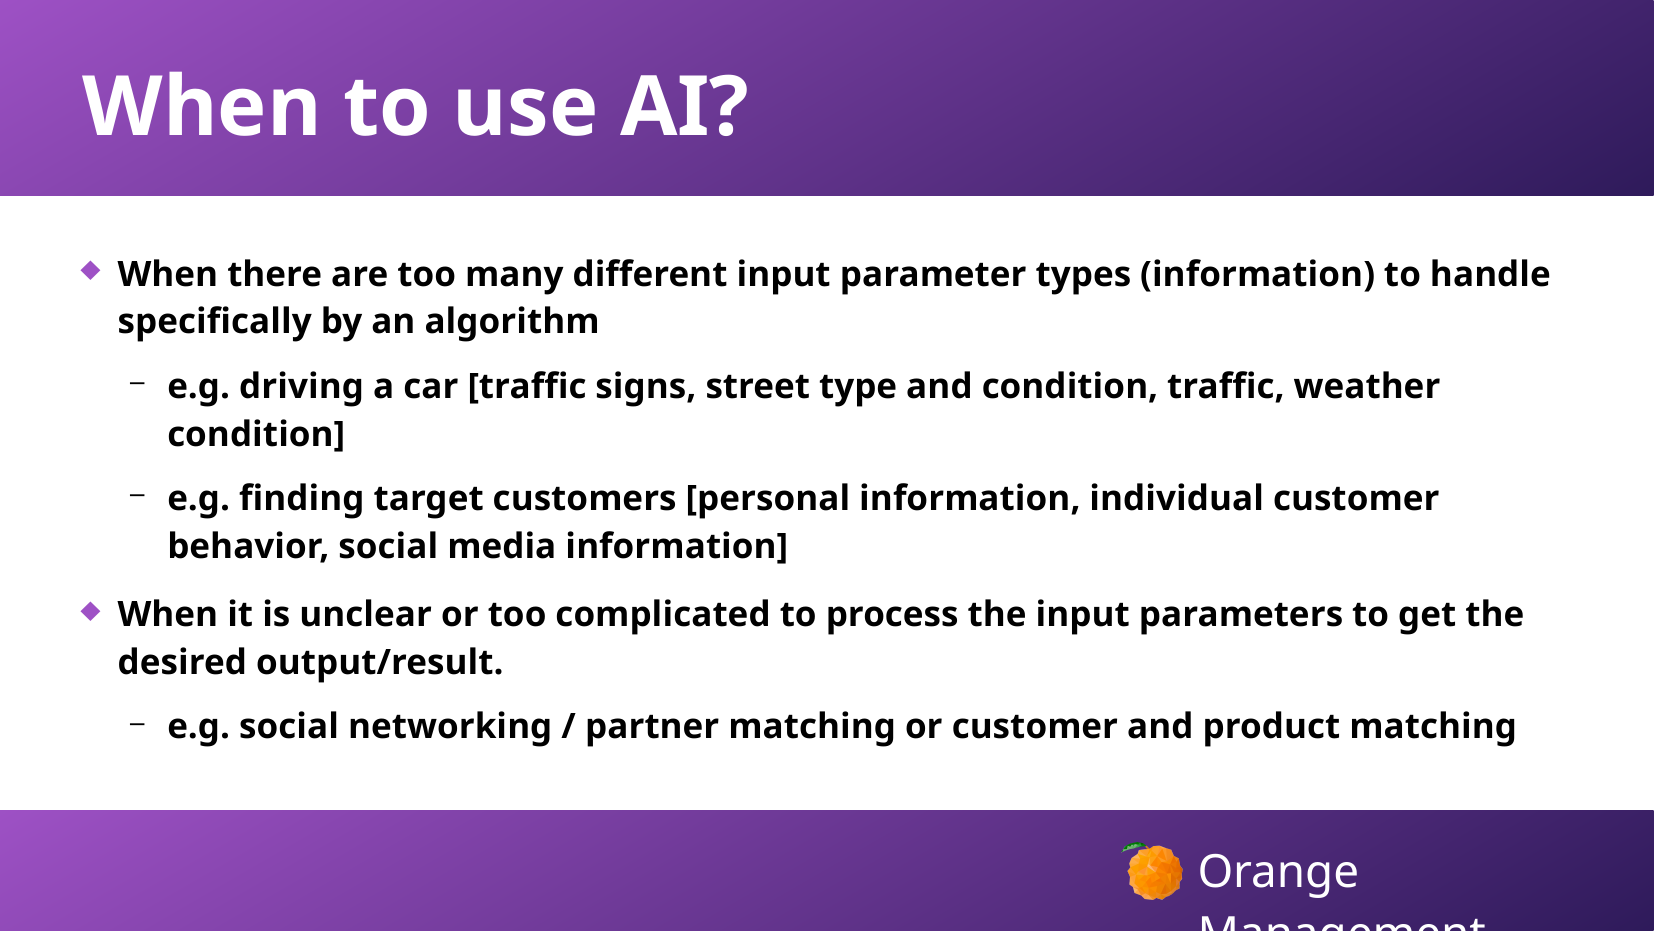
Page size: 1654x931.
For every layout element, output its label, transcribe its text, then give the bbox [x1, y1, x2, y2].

text_box [0, 810, 1654, 931]
text_box [1450, 927, 1461, 931]
text_box Orange Management [1182, 830, 1648, 907]
text_box [1423, 927, 1434, 931]
text_box [1355, 927, 1366, 931]
list When there are too many different input parameter types (information) to handle specifically by an algorithm e.g. driving a car [traffic signs, street type and condition, traffic, weather condition] e.g. finding target customers [personal information, individual customer behavior, social media information] When it is unclear or too complicated to process the input parameters to get the desired output/result. e.g. social networking / partner matching or customer and product matching [68, 248, 1606, 753]
text_box [1205, 921, 1209, 931]
text_box [1396, 927, 1407, 931]
title When to use AI? [82, 25, 1571, 181]
text_box [1326, 927, 1337, 931]
text_box [0, 0, 1654, 196]
text_box [1381, 927, 1391, 931]
picture [1121, 842, 1182, 901]
text_box [1273, 927, 1284, 931]
